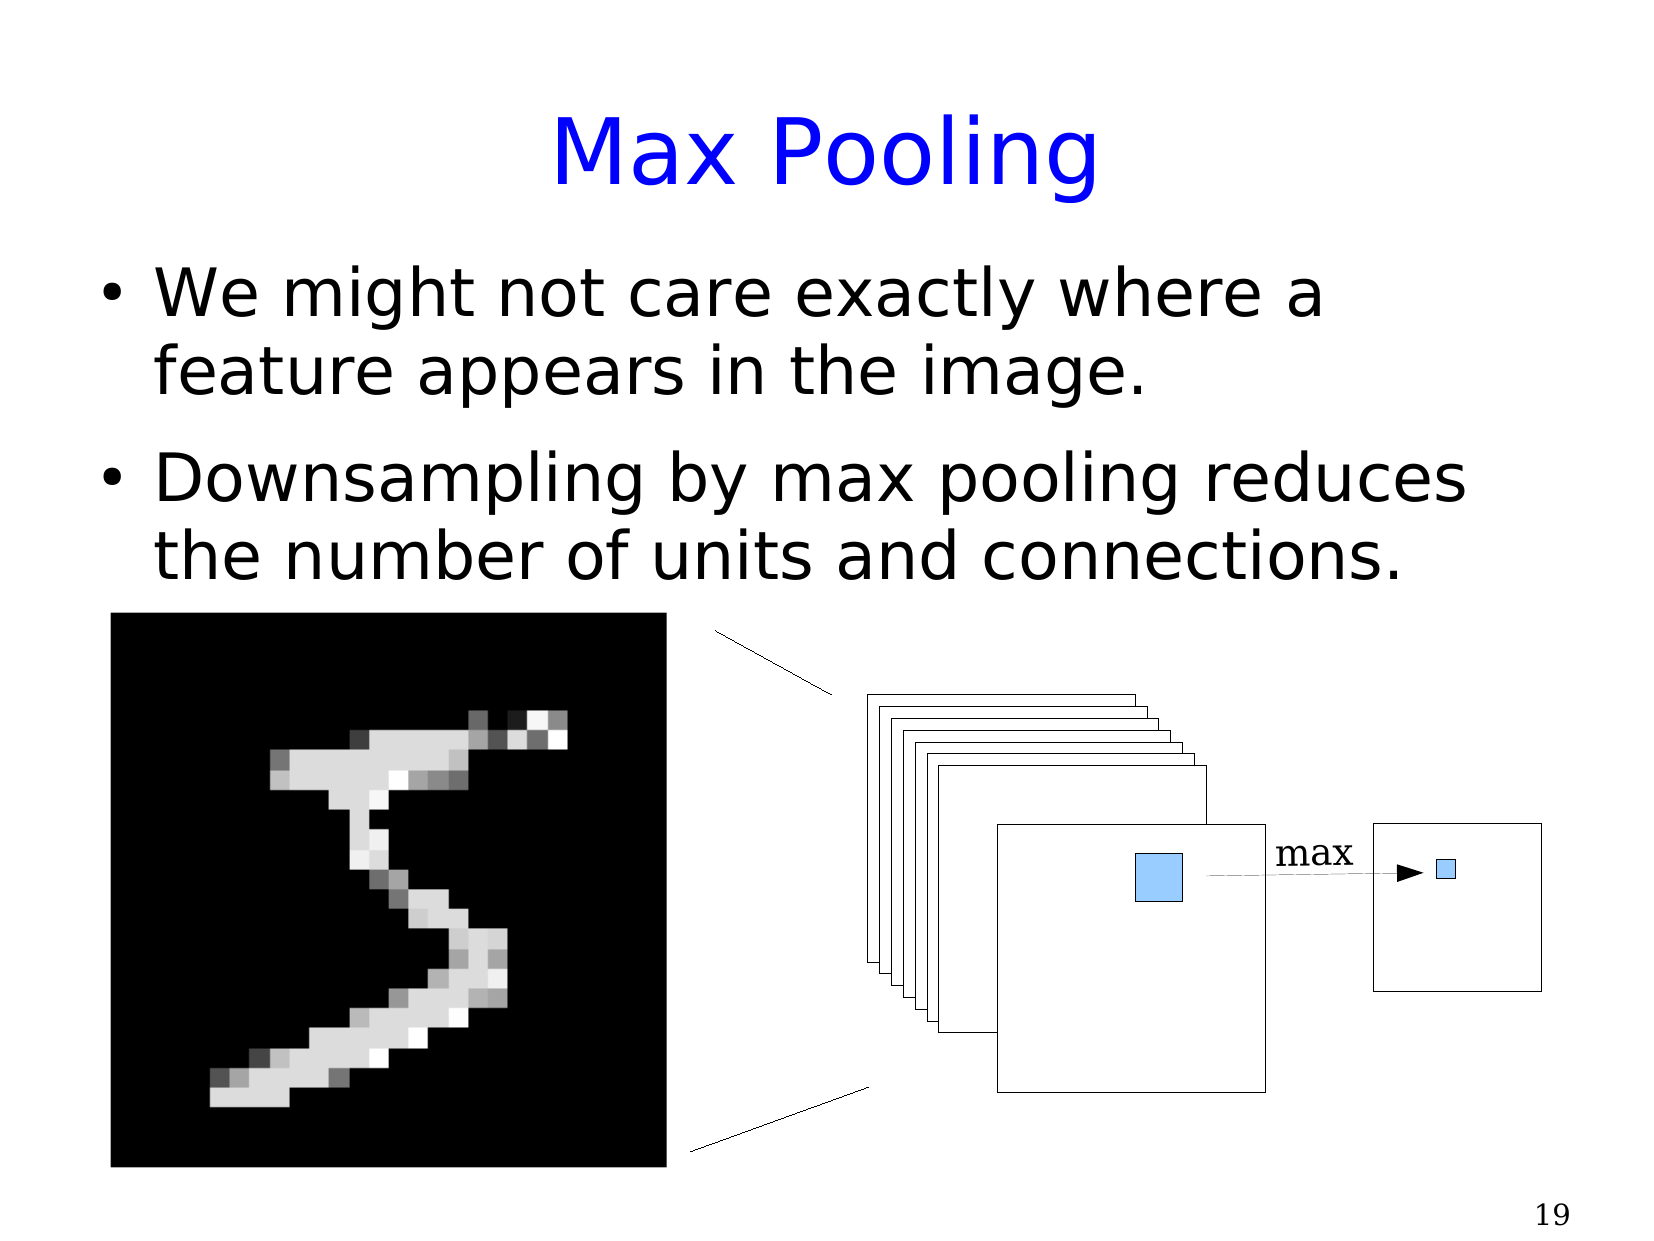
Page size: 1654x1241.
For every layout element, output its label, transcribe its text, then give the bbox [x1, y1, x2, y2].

title Max Pooling [82, 49, 1571, 254]
text_box [879, 706, 1266, 1093]
list We might not care exactly where a feature appears in the image. Downsampling by max pooling reduces the number of units and connections. [82, 254, 1571, 1074]
picture [99, 604, 679, 1175]
text_box [1373, 823, 1542, 992]
